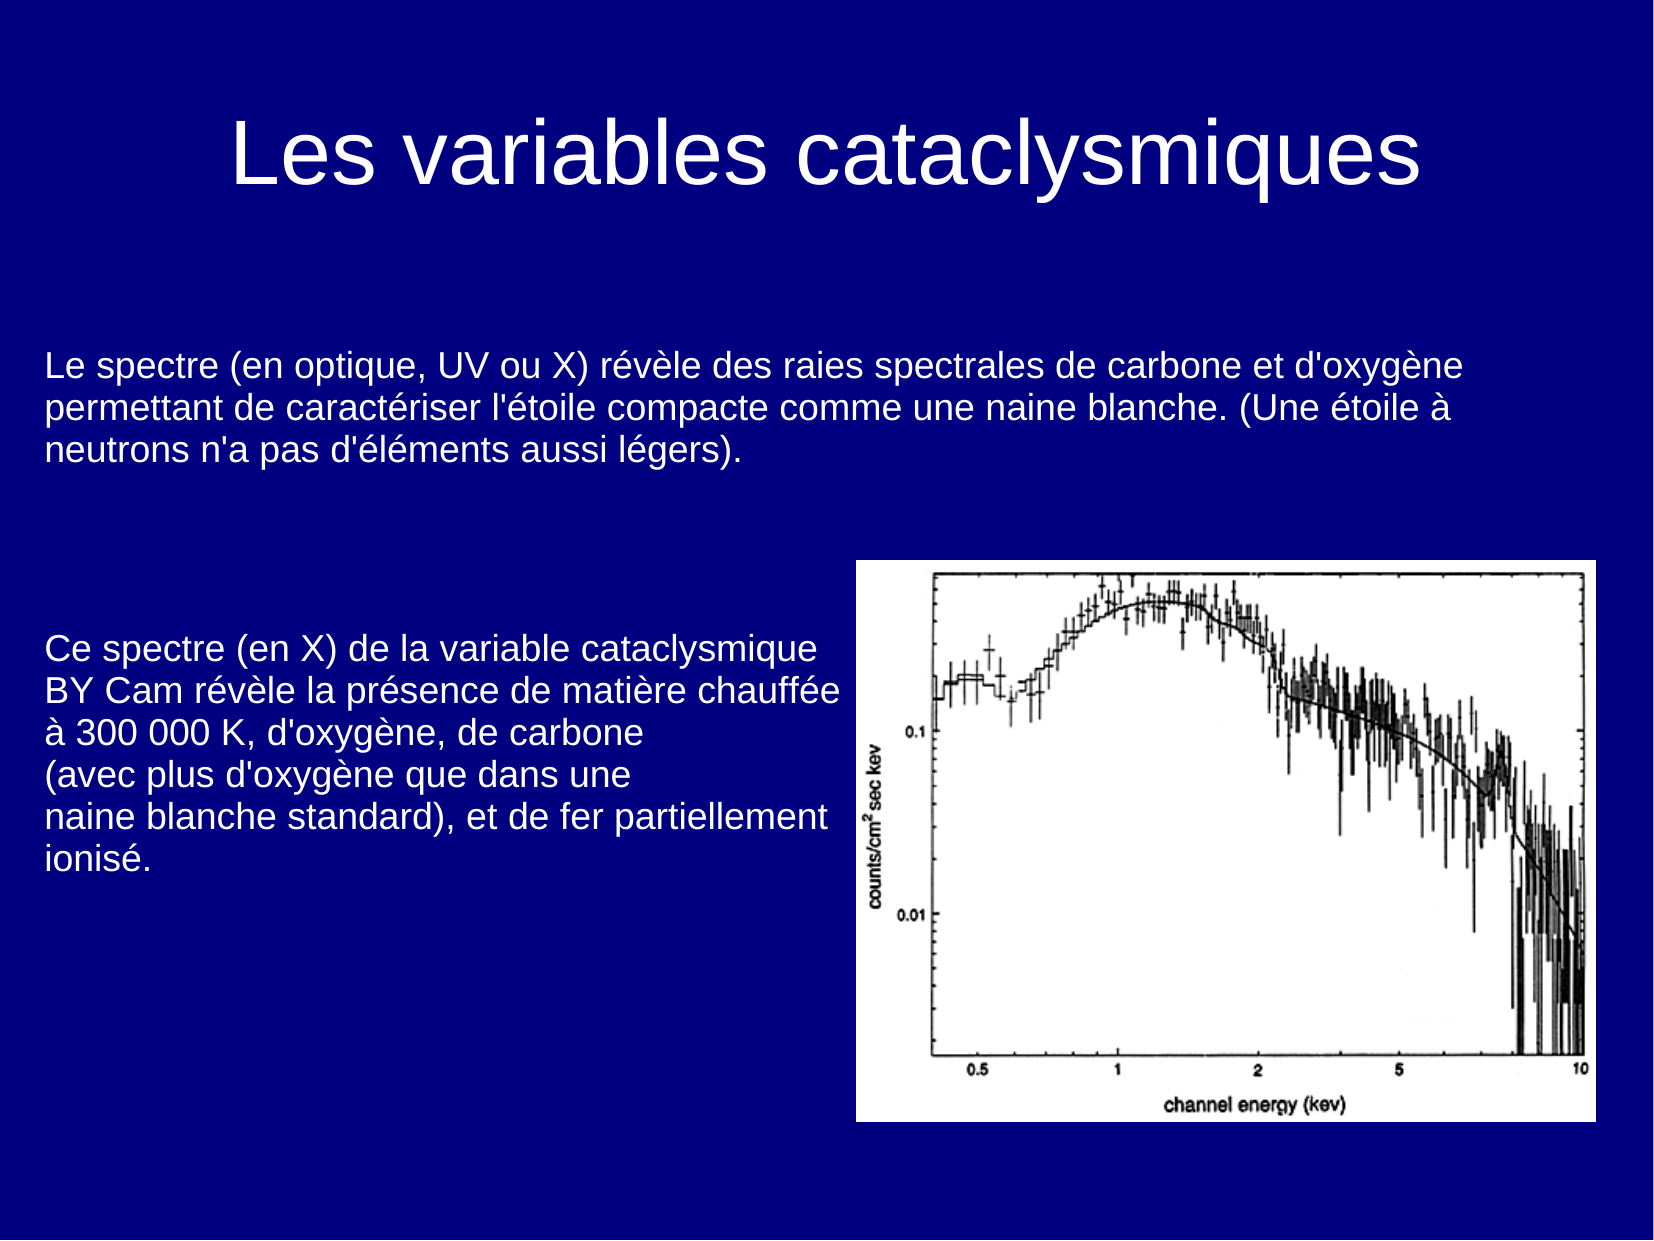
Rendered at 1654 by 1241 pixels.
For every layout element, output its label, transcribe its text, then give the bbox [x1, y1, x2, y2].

text_box Ce spectre (en X) de la variable cataclysmique BY Cam révèle la présence de matière chauffée à 300 000 K, d'oxygène, de carbone (avec plus d'oxygène que dans une naine blanche standard), et de fer partiellement ionisé. [29, 620, 856, 930]
text_box Le spectre (en optique, UV ou X) révèle des raies spectrales de carbone et d'oxygène permettant de caractériser l'étoile compacte comme une naine blanche. (Une étoile à neutrons n'a pas d'éléments aussi légers). [29, 295, 1506, 620]
title Les variables cataclysmiques [82, 49, 1571, 257]
picture [856, 560, 1596, 1122]
